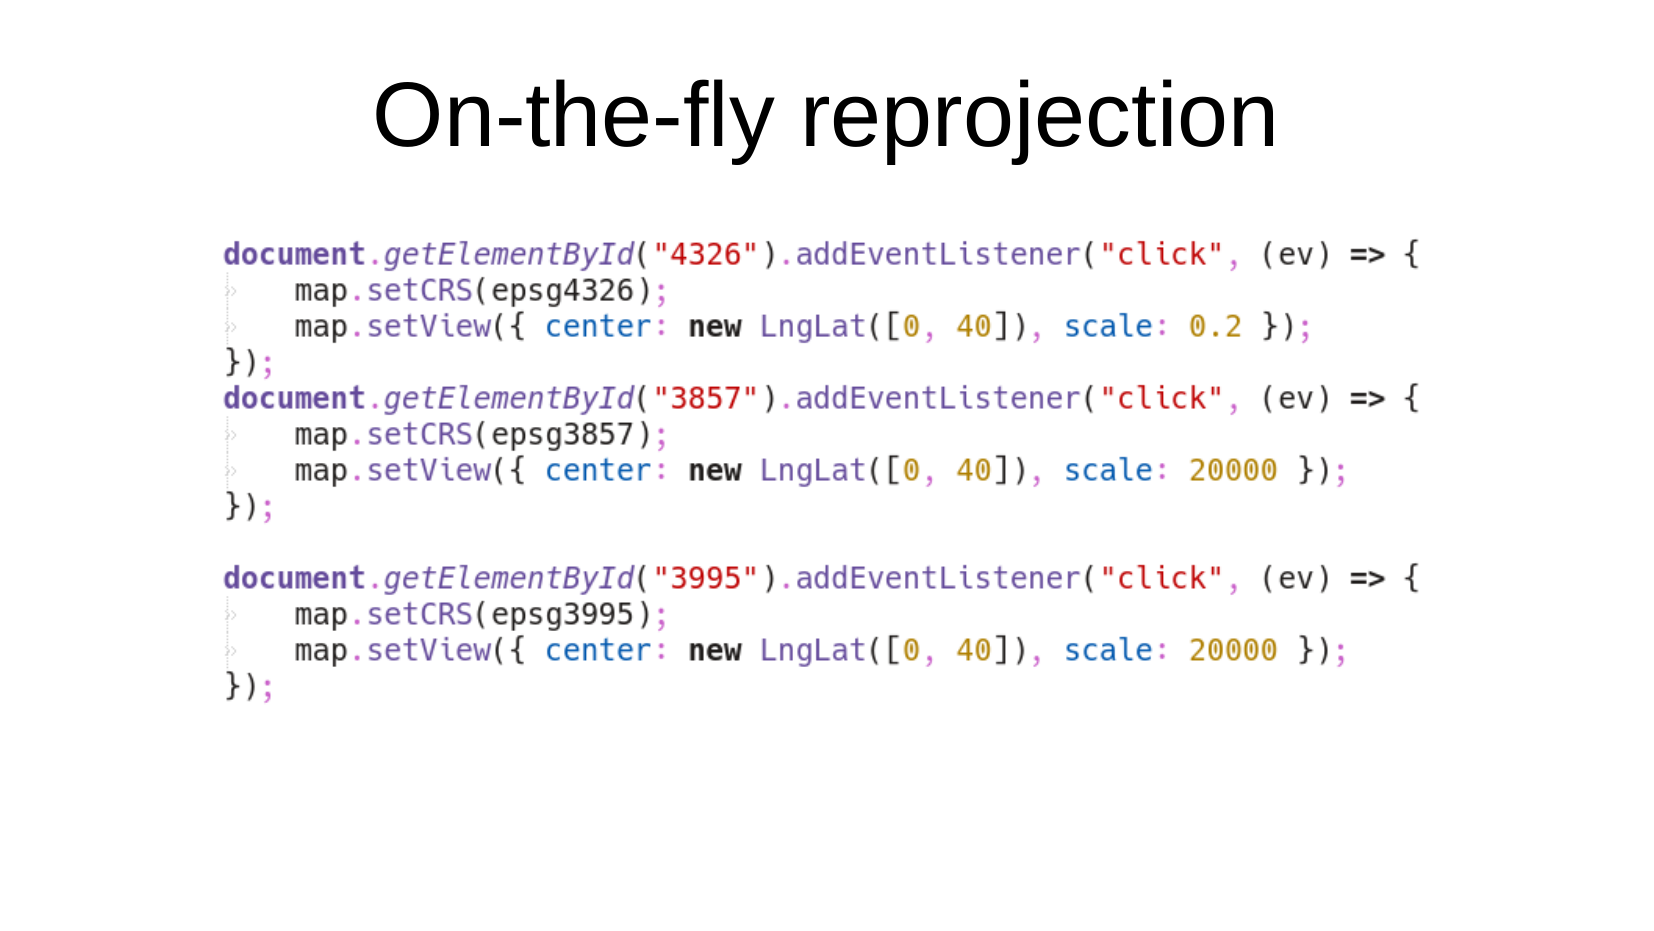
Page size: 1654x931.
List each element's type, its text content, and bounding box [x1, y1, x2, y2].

title On-the-fly reprojection [82, 37, 1571, 193]
picture [205, 207, 1456, 728]
